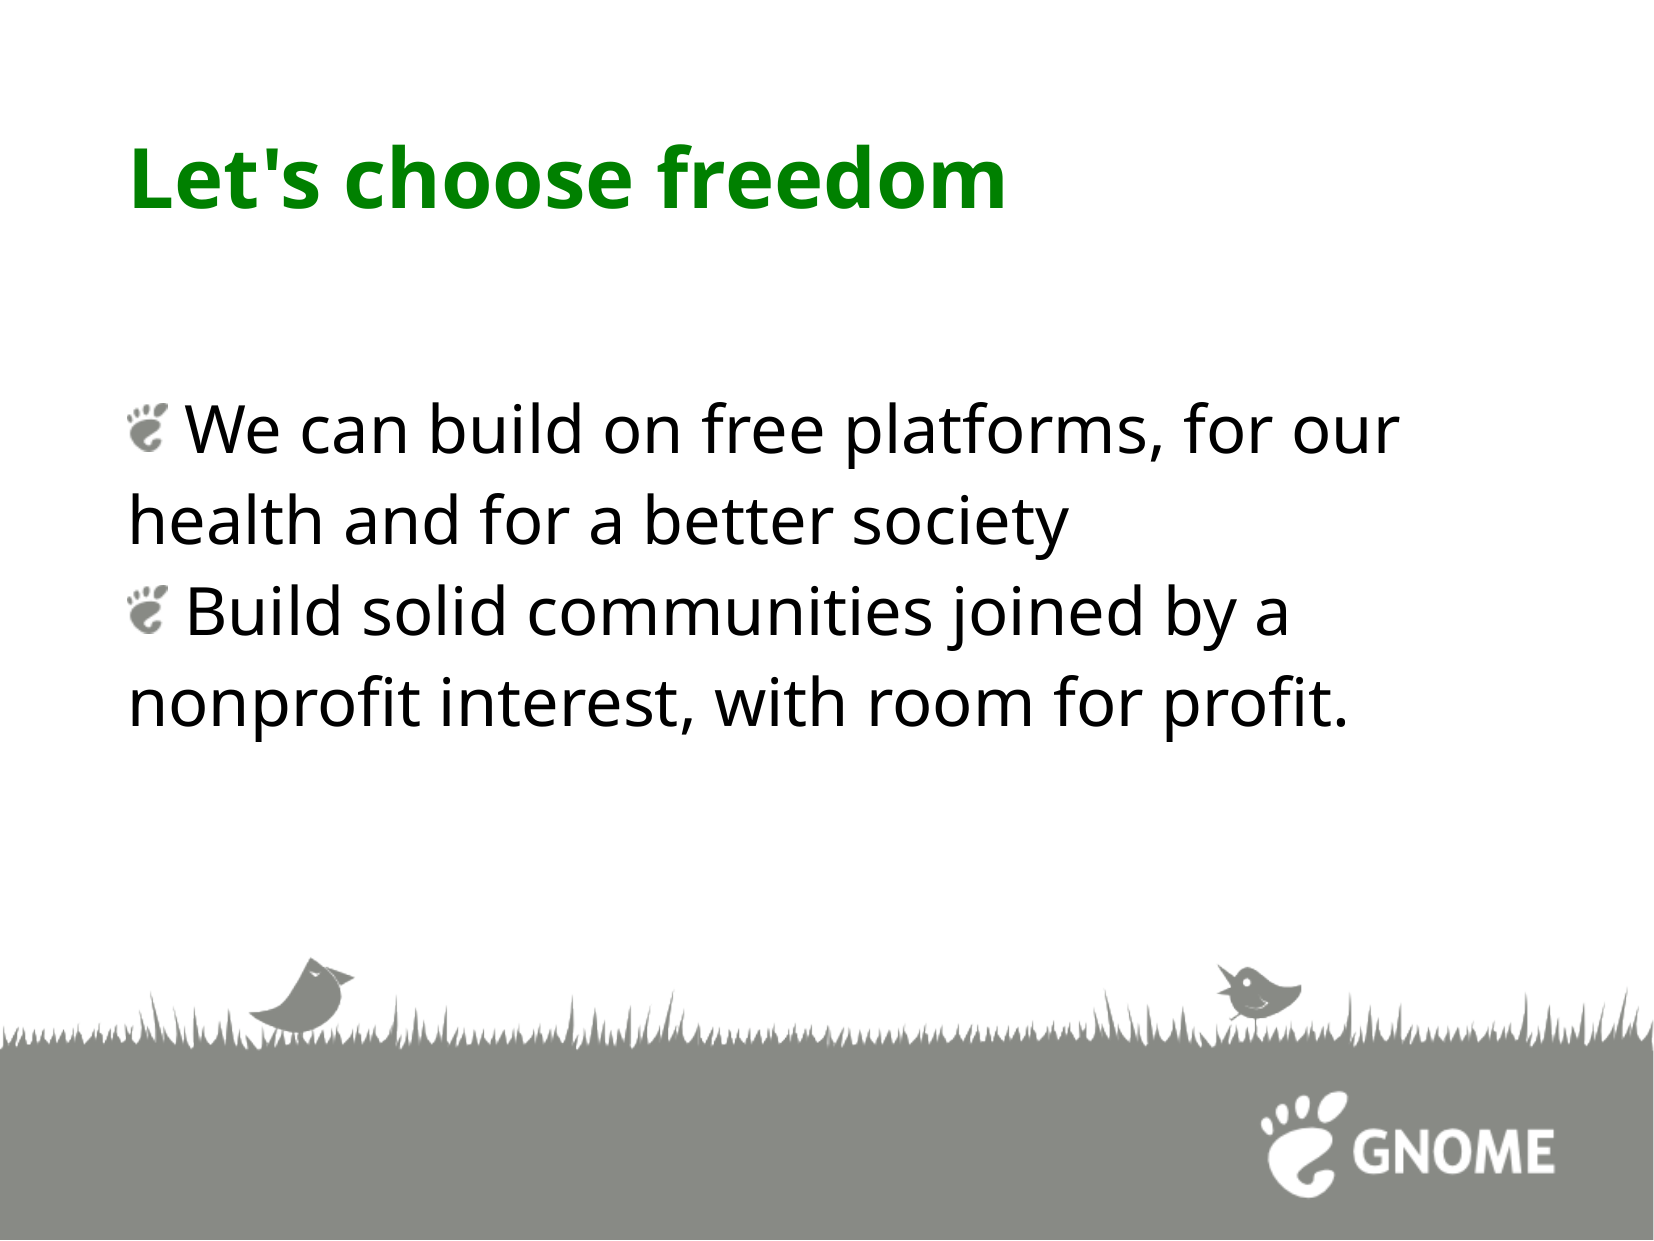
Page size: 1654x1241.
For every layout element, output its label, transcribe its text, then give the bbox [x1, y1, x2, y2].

text_box We can build on free platforms, for our health and for a better society Build solid communities joined by a nonprofit interest, with room for profit. [112, 375, 1538, 838]
text_box Let's choose freedom [112, 112, 1576, 239]
picture [0, 0, 1654, 1241]
